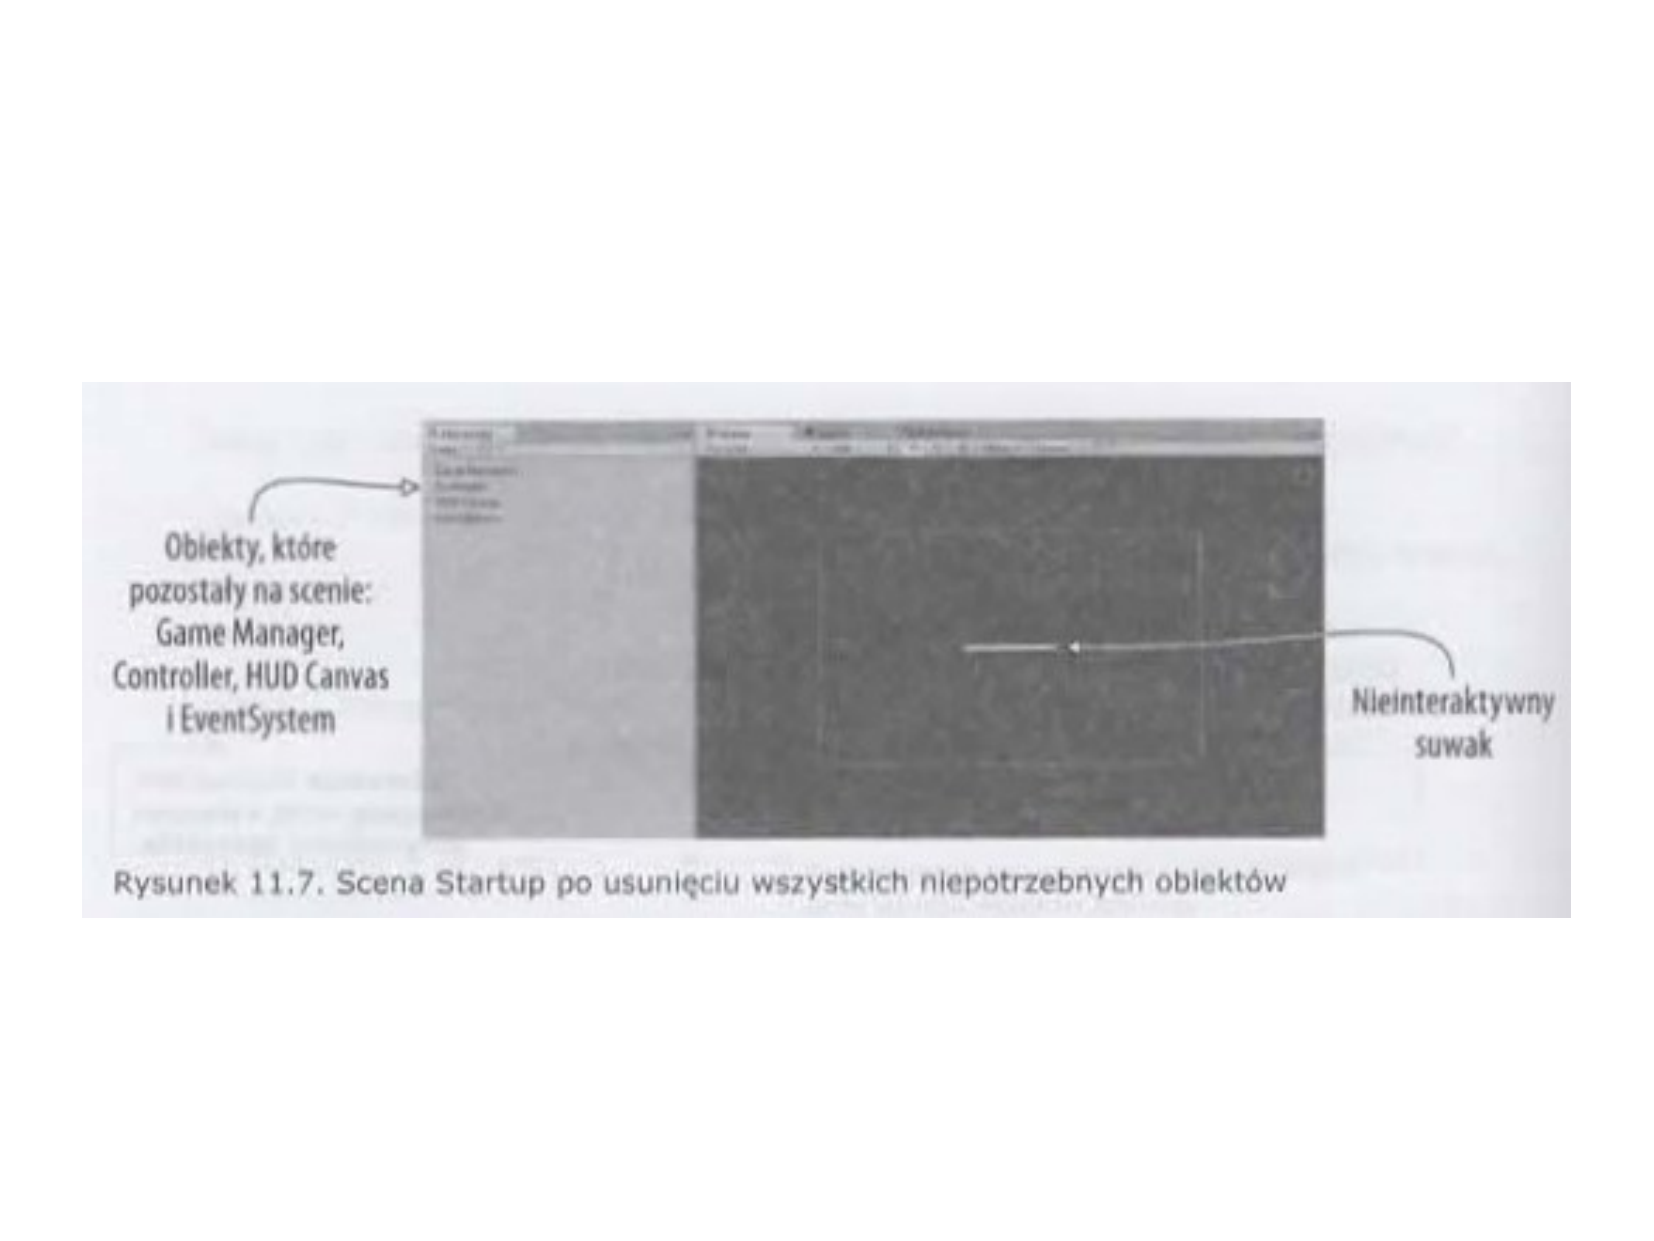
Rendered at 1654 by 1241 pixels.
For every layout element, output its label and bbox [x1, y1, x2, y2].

picture [82, 382, 1571, 918]
